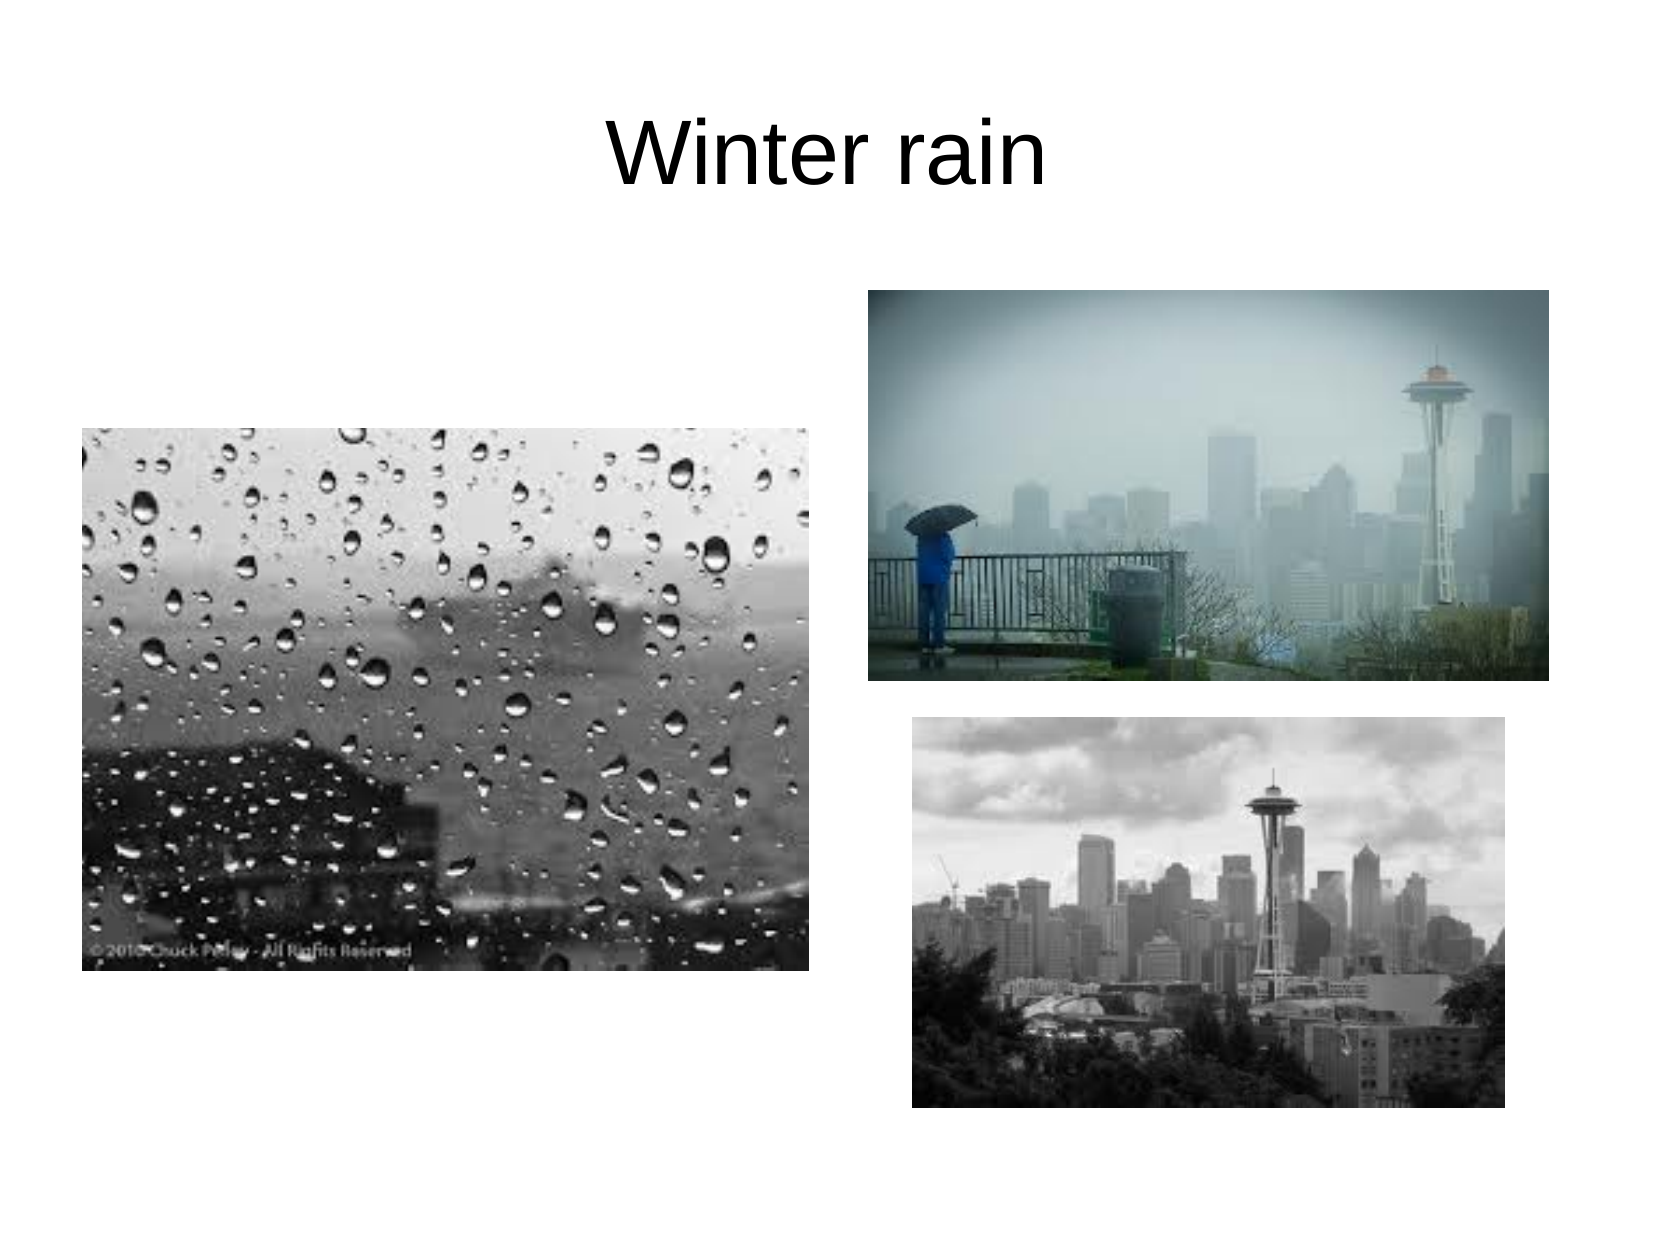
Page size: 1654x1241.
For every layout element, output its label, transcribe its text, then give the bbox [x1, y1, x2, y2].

picture [82, 428, 809, 971]
picture [868, 290, 1549, 681]
picture [912, 717, 1505, 1109]
title Winter rain [82, 49, 1571, 257]
